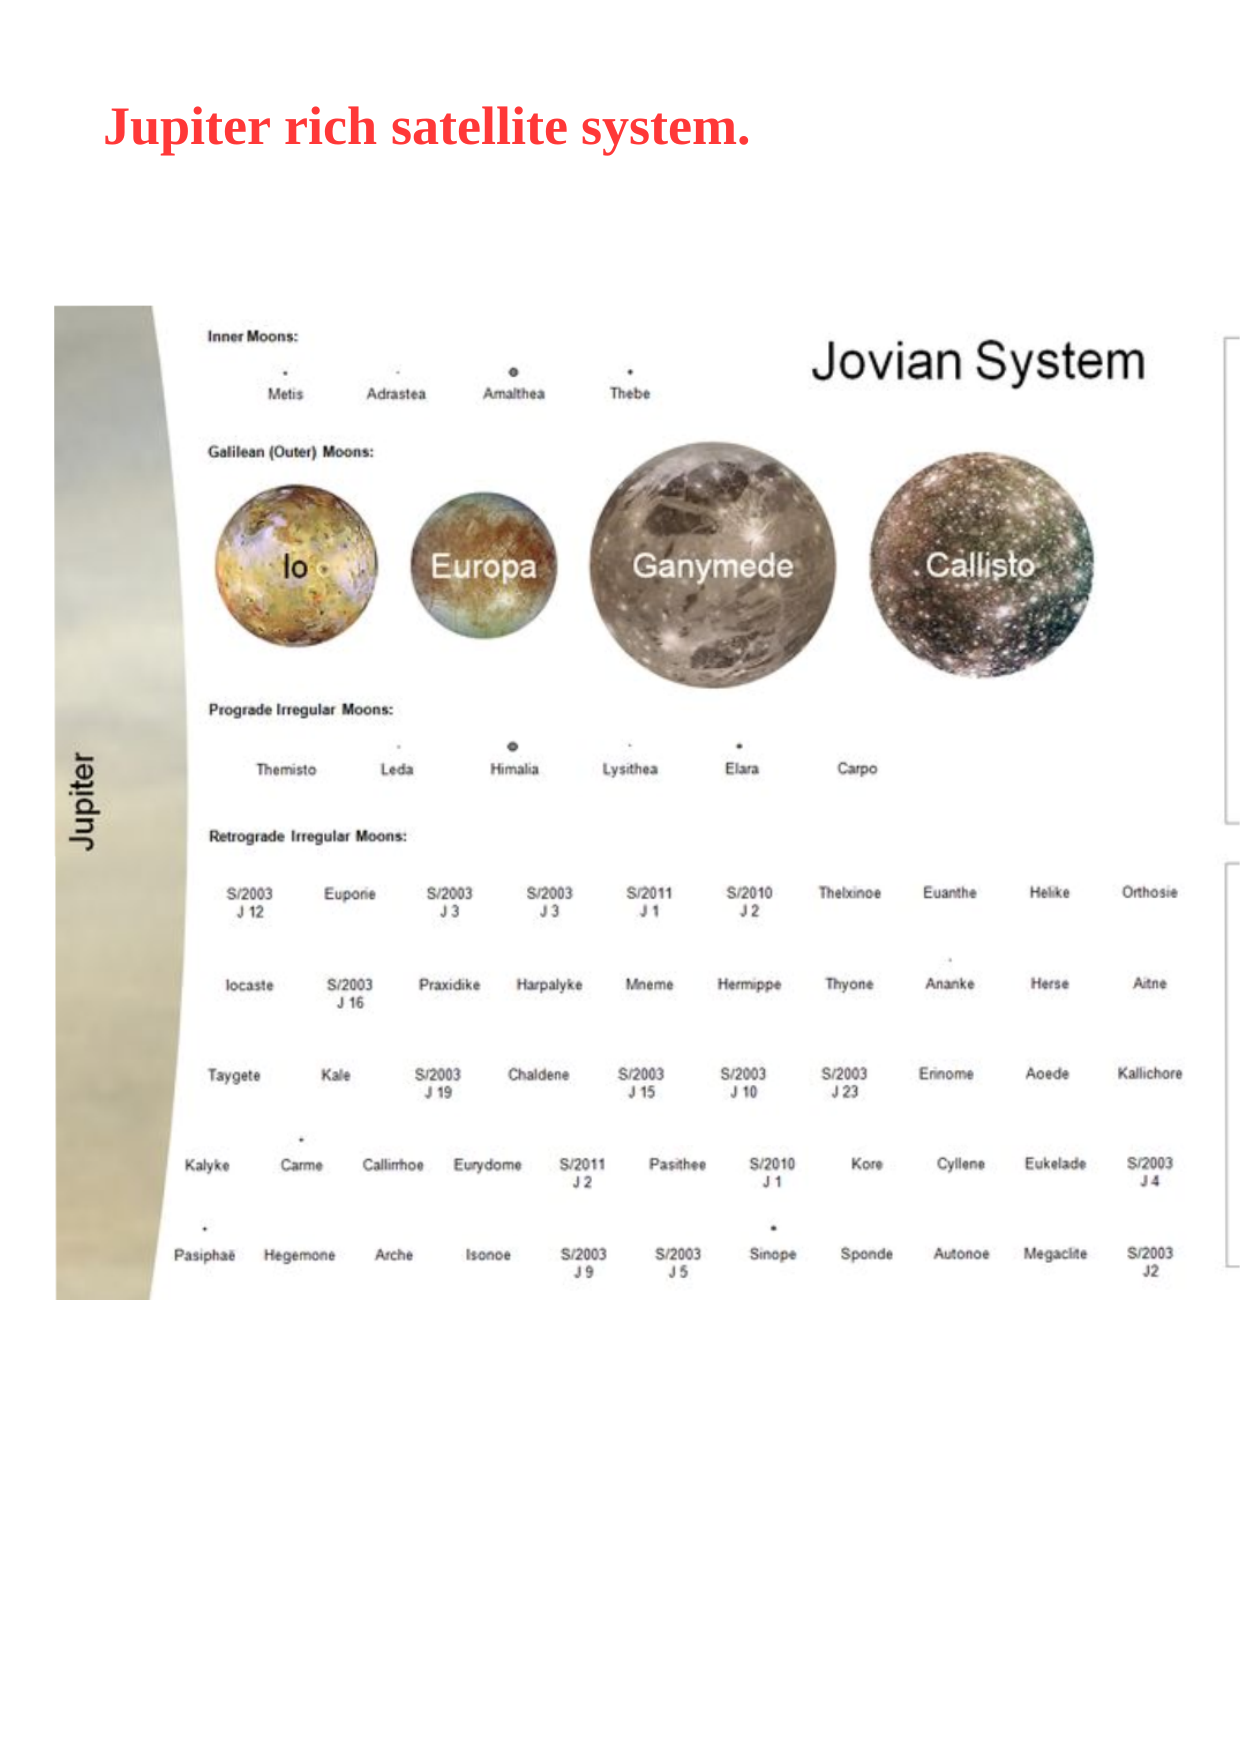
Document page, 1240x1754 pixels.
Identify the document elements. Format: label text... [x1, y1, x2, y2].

picture [53, 302, 1240, 1300]
text_box Jupiter rich satellite system. [88, 88, 1004, 164]
